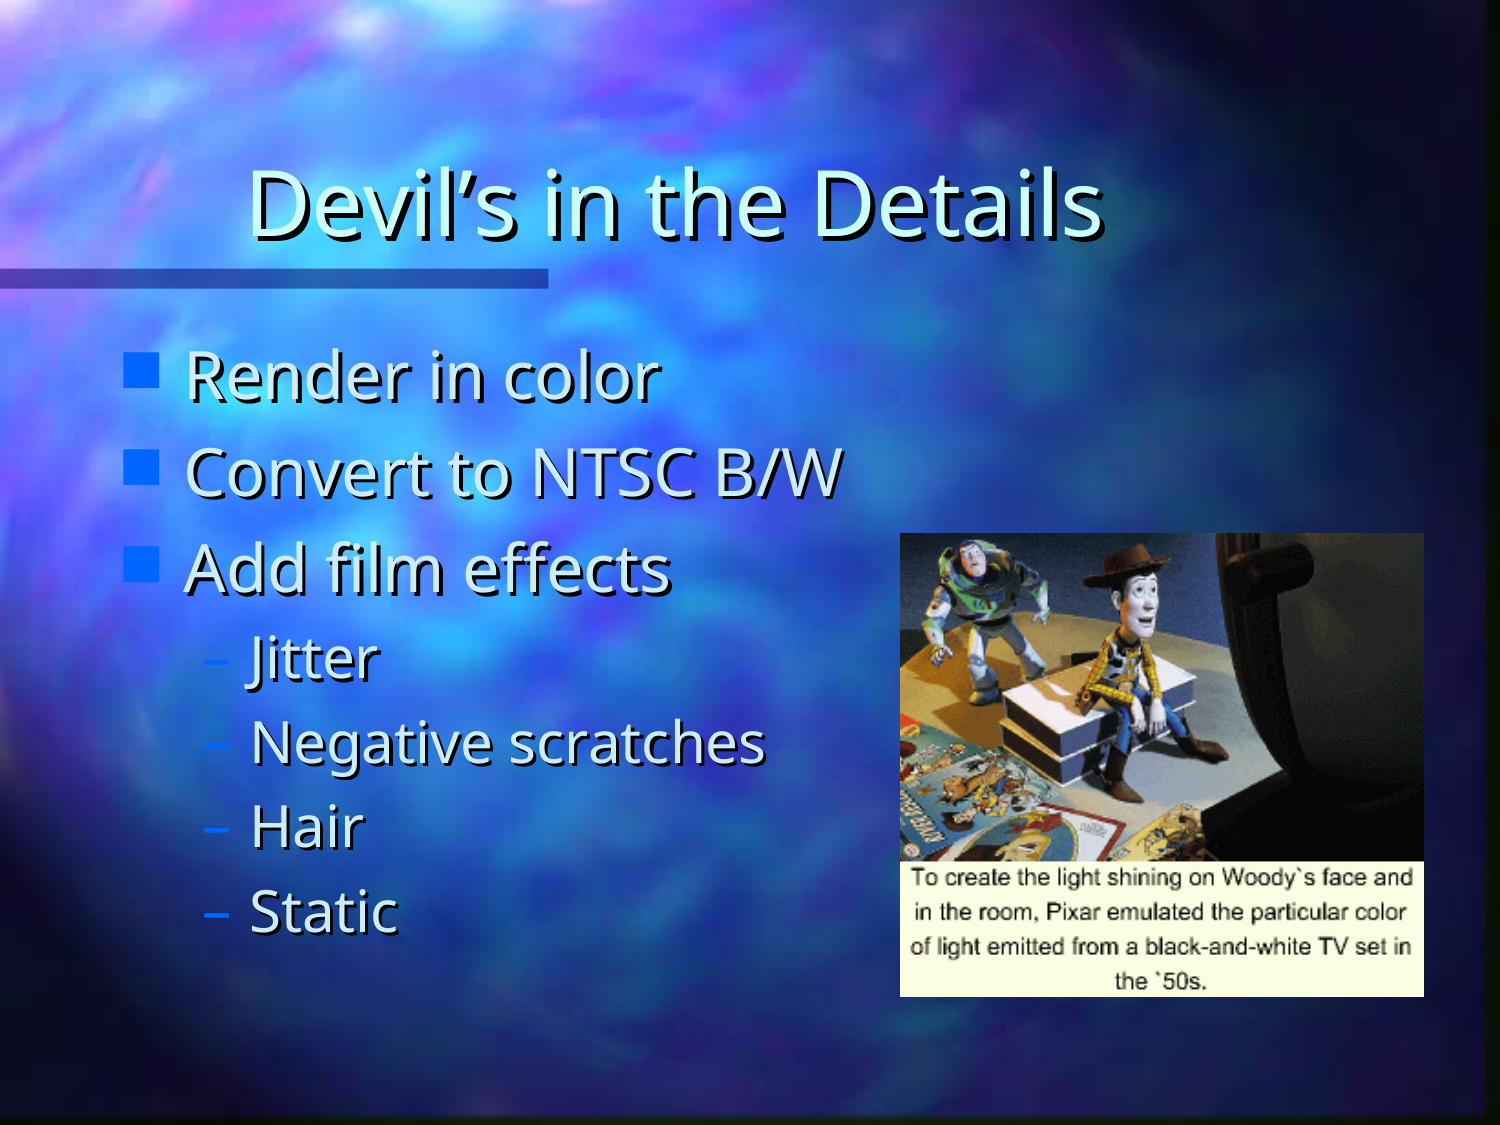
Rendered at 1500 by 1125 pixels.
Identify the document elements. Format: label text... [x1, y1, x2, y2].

title Devil’s in the Details [37, 74, 1313, 263]
picture [0, 0, 1500, 1125]
list Render in color Convert to NTSC B/W Add film effects Jitter Negative scratches Hair Static [112, 324, 1388, 1049]
